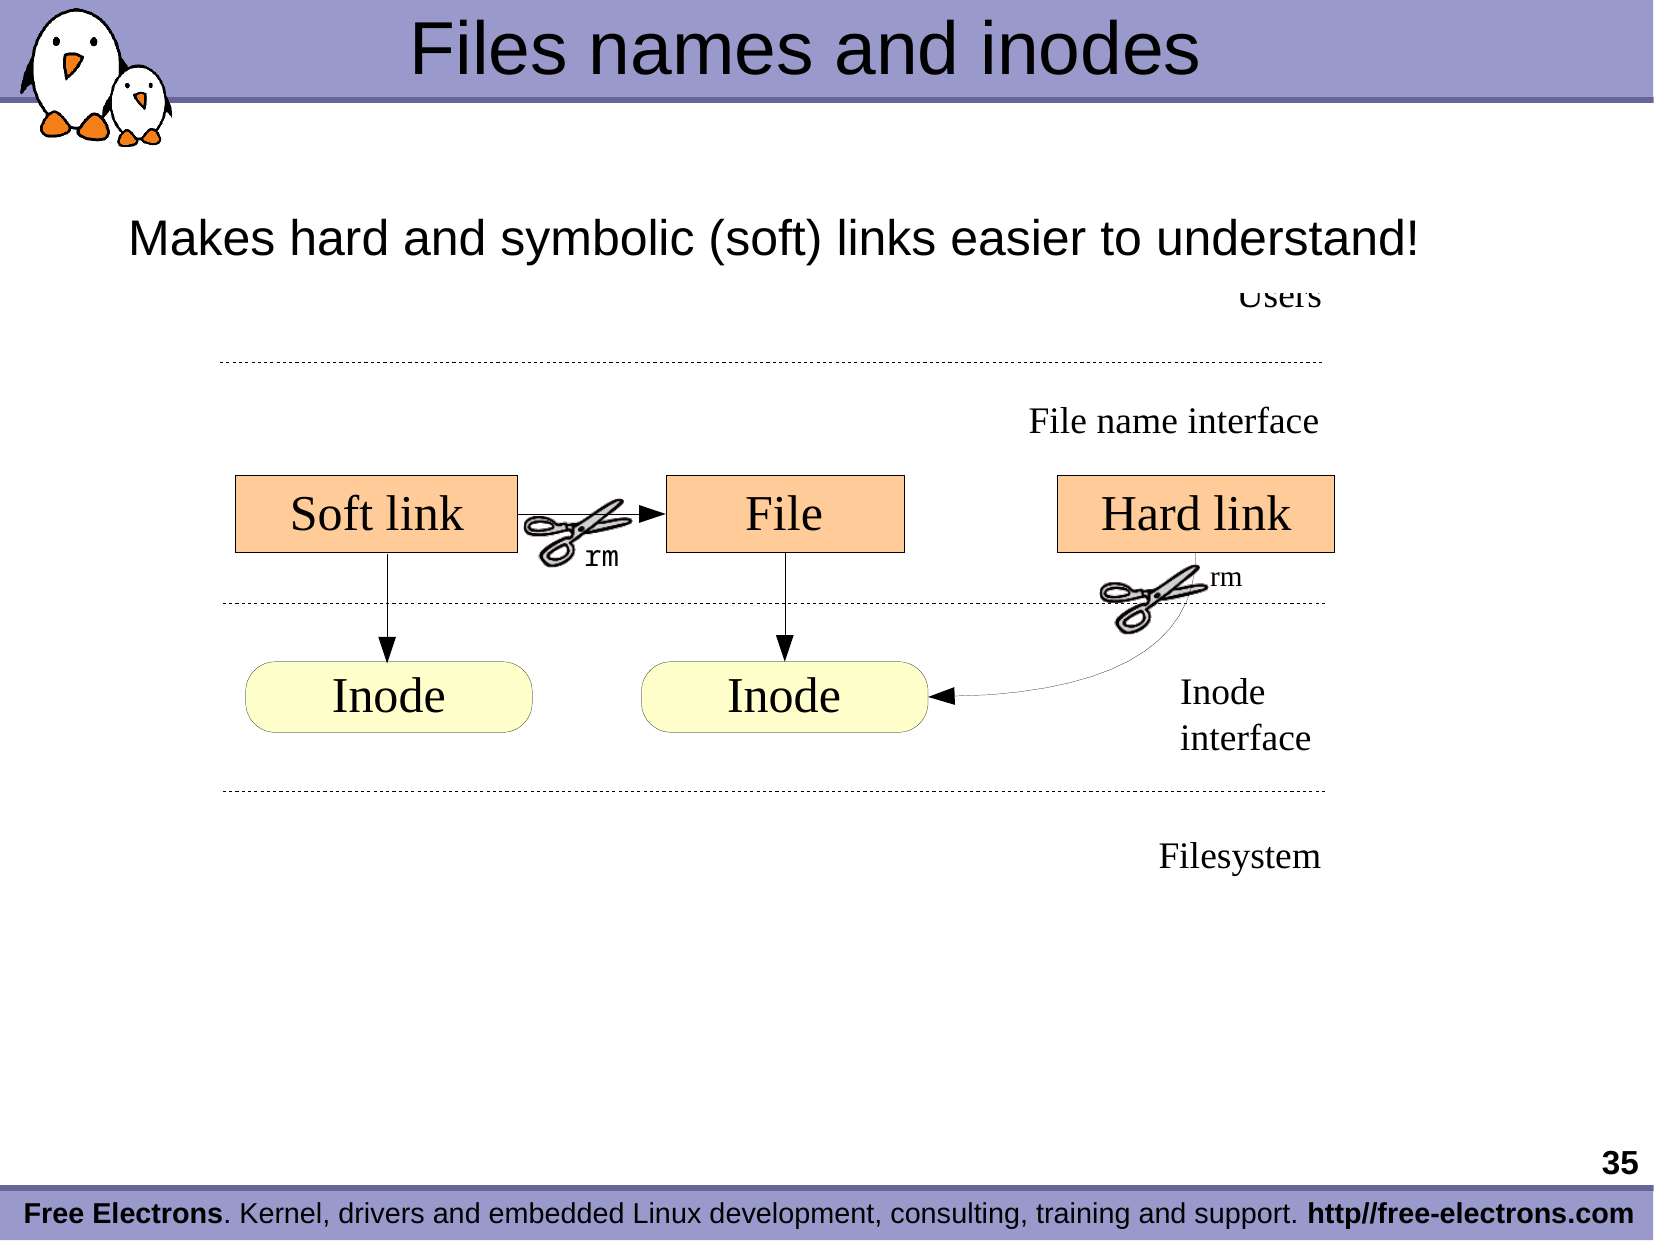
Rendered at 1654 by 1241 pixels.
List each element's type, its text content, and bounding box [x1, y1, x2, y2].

picture [20, 8, 172, 147]
list Makes hard and symbolic (soft) links easier to understand! [105, 210, 1518, 1066]
title Files names and inodes [60, 0, 1551, 97]
chart [135, 293, 1597, 996]
